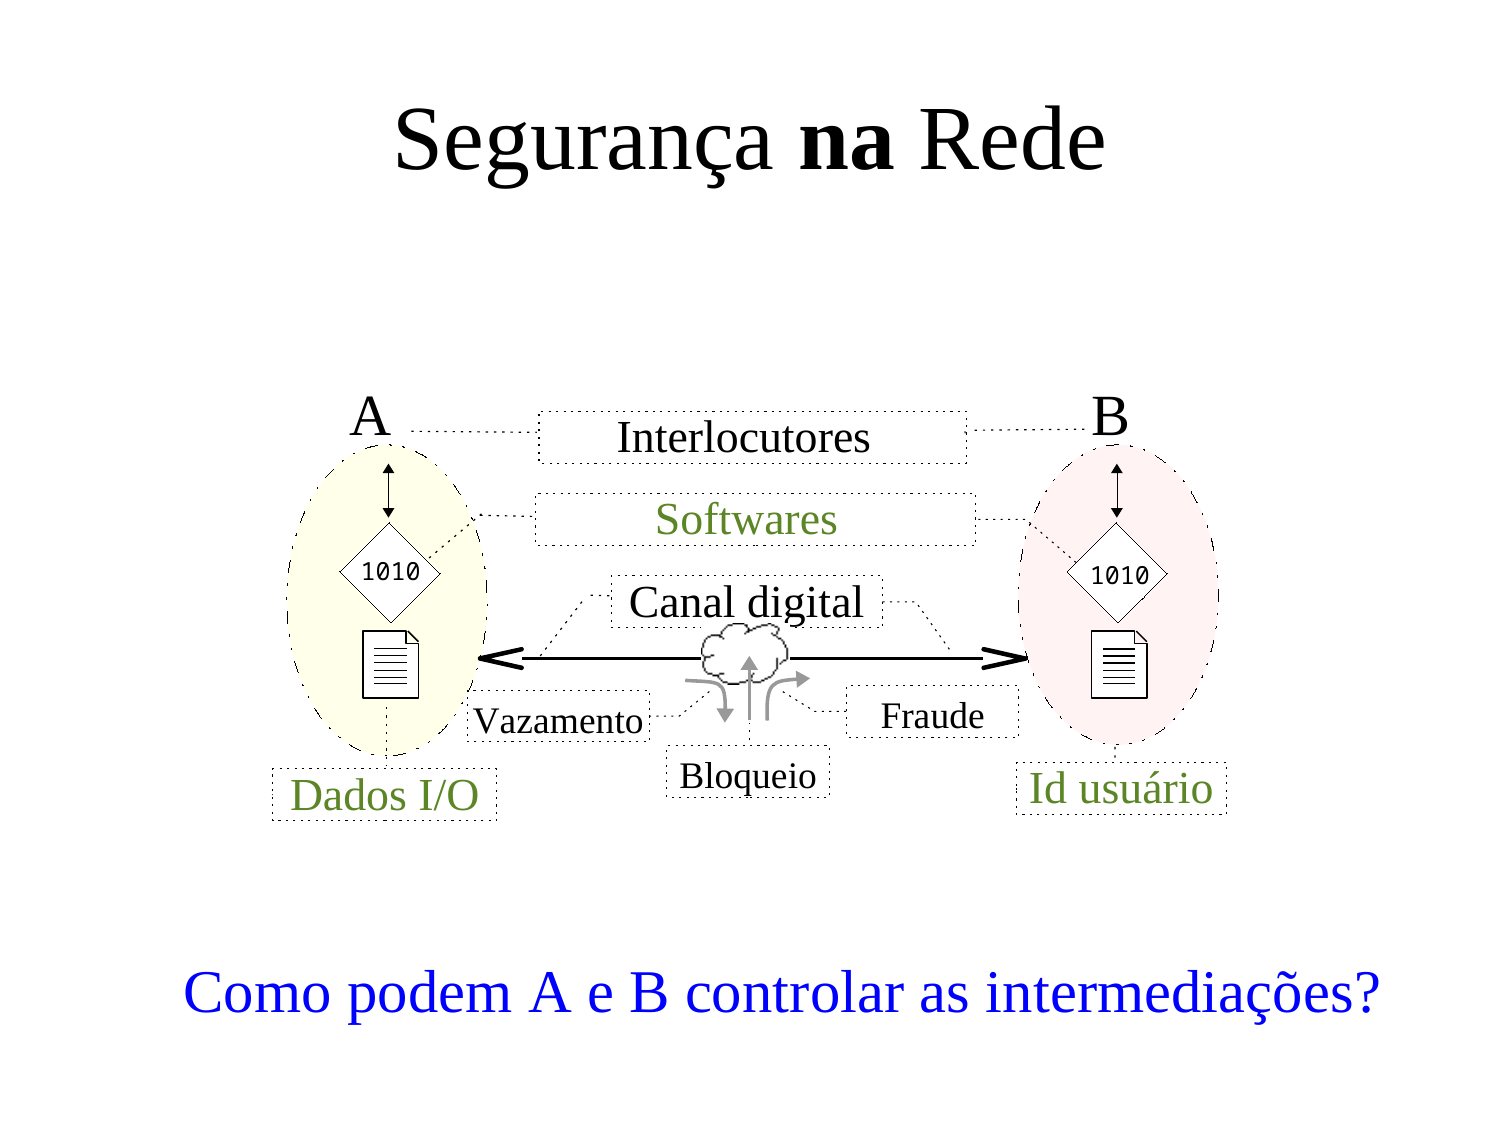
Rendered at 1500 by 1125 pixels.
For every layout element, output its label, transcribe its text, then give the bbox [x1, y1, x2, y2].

title Segurança na Rede [75, 44, 1425, 233]
text_box Canal digital [611, 575, 883, 628]
text_box Interlocutores [538, 411, 967, 464]
text_box [1018, 447, 1219, 745]
text_box B [1091, 383, 1136, 451]
text_box Id usuário [1016, 762, 1227, 815]
text_box Softwares [535, 493, 976, 546]
text_box [286, 445, 488, 756]
text_box A [349, 383, 398, 451]
picture [777, 682, 790, 686]
text_box 1010 [360, 537, 447, 600]
subtitle Como podem A e B controlar as intermediações? [70, 957, 1421, 1026]
text_box 1010 [1090, 541, 1177, 593]
text_box Bloqueio [666, 745, 830, 798]
text_box Fraude [846, 685, 1019, 738]
text_box Vazamento [467, 690, 650, 742]
picture [701, 623, 790, 686]
text_box Dados I/O [272, 768, 497, 821]
